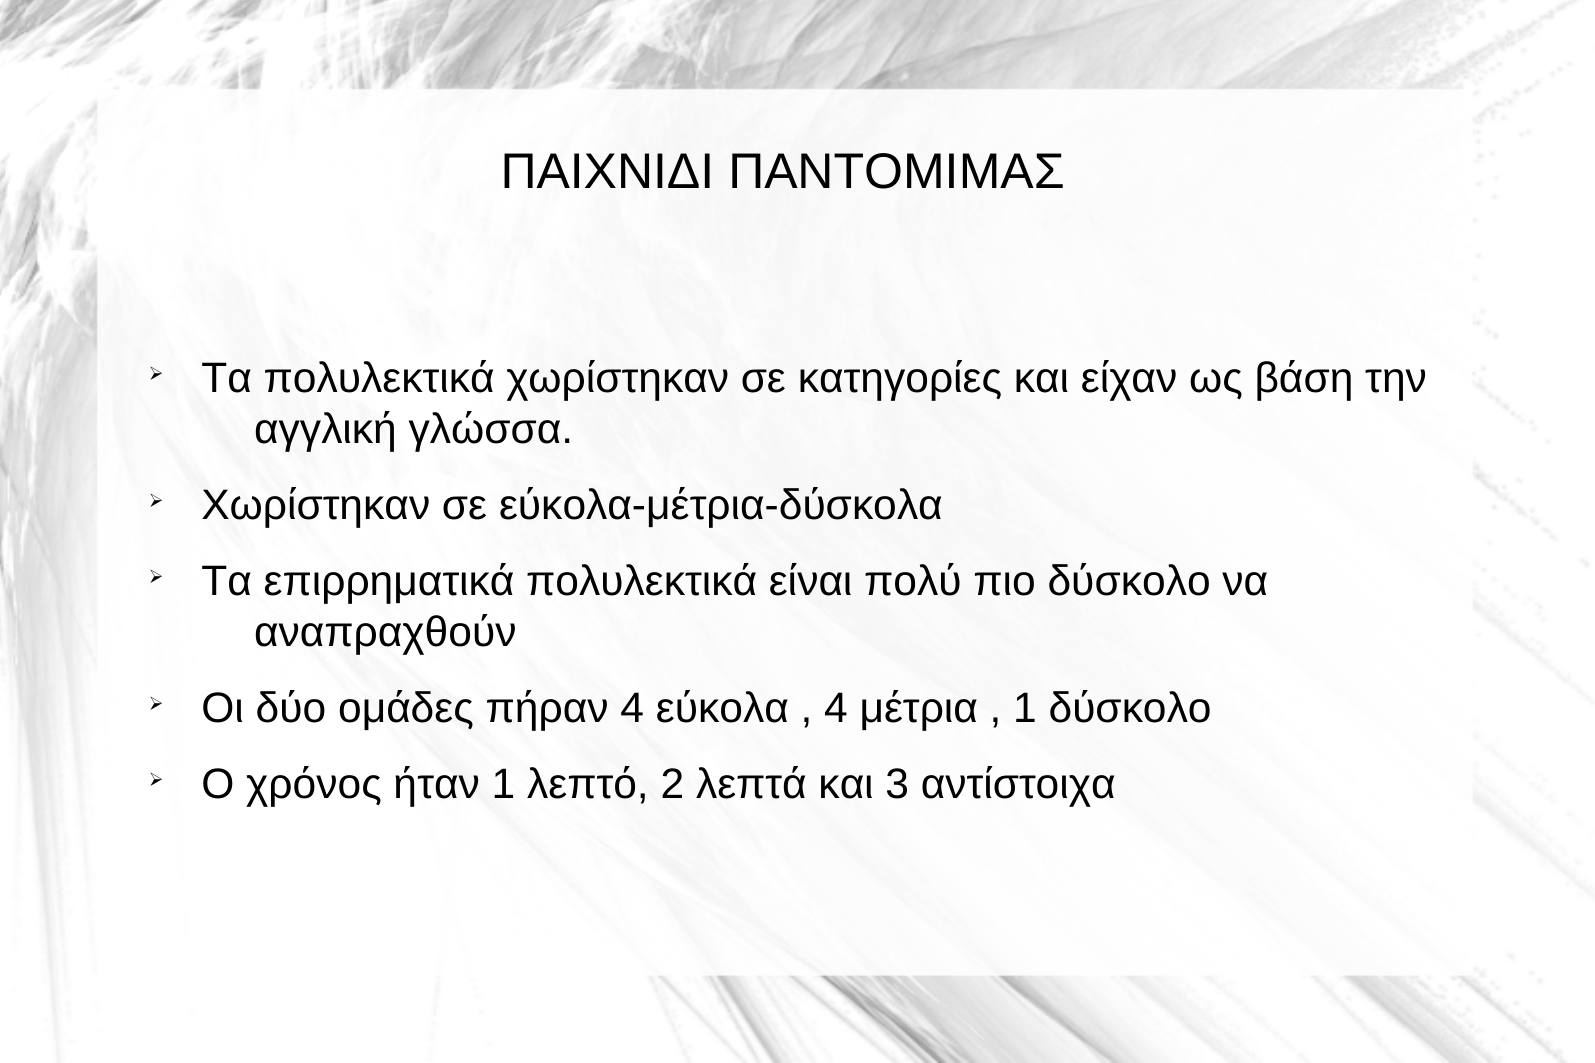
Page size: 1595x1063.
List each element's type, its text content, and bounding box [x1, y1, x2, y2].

title ΠΑΙΧΝΙΔΙ ΠΑΝΤΟΜΙΜΑΣ [113, 96, 1453, 241]
list Τα πολυλεκτικά χωρίστηκαν σε κατηγορίες και είχαν ως βάση την αγγλική γλώσσα. Χωρίστηκαν σε εύκολα-μέτρια-δύσκολα Τα επιρρηματικά πολυλεκτικά είναι πολύ πιο δύσκολο να αναπραχθούν Οι δύο ομάδες πήραν 4 εύκολα , 4 μέτρια , 1 δύσκολο Ο χρόνος ήταν 1 λεπτό, 2 λεπτά και 3 αντίστοιχα [113, 274, 1515, 810]
